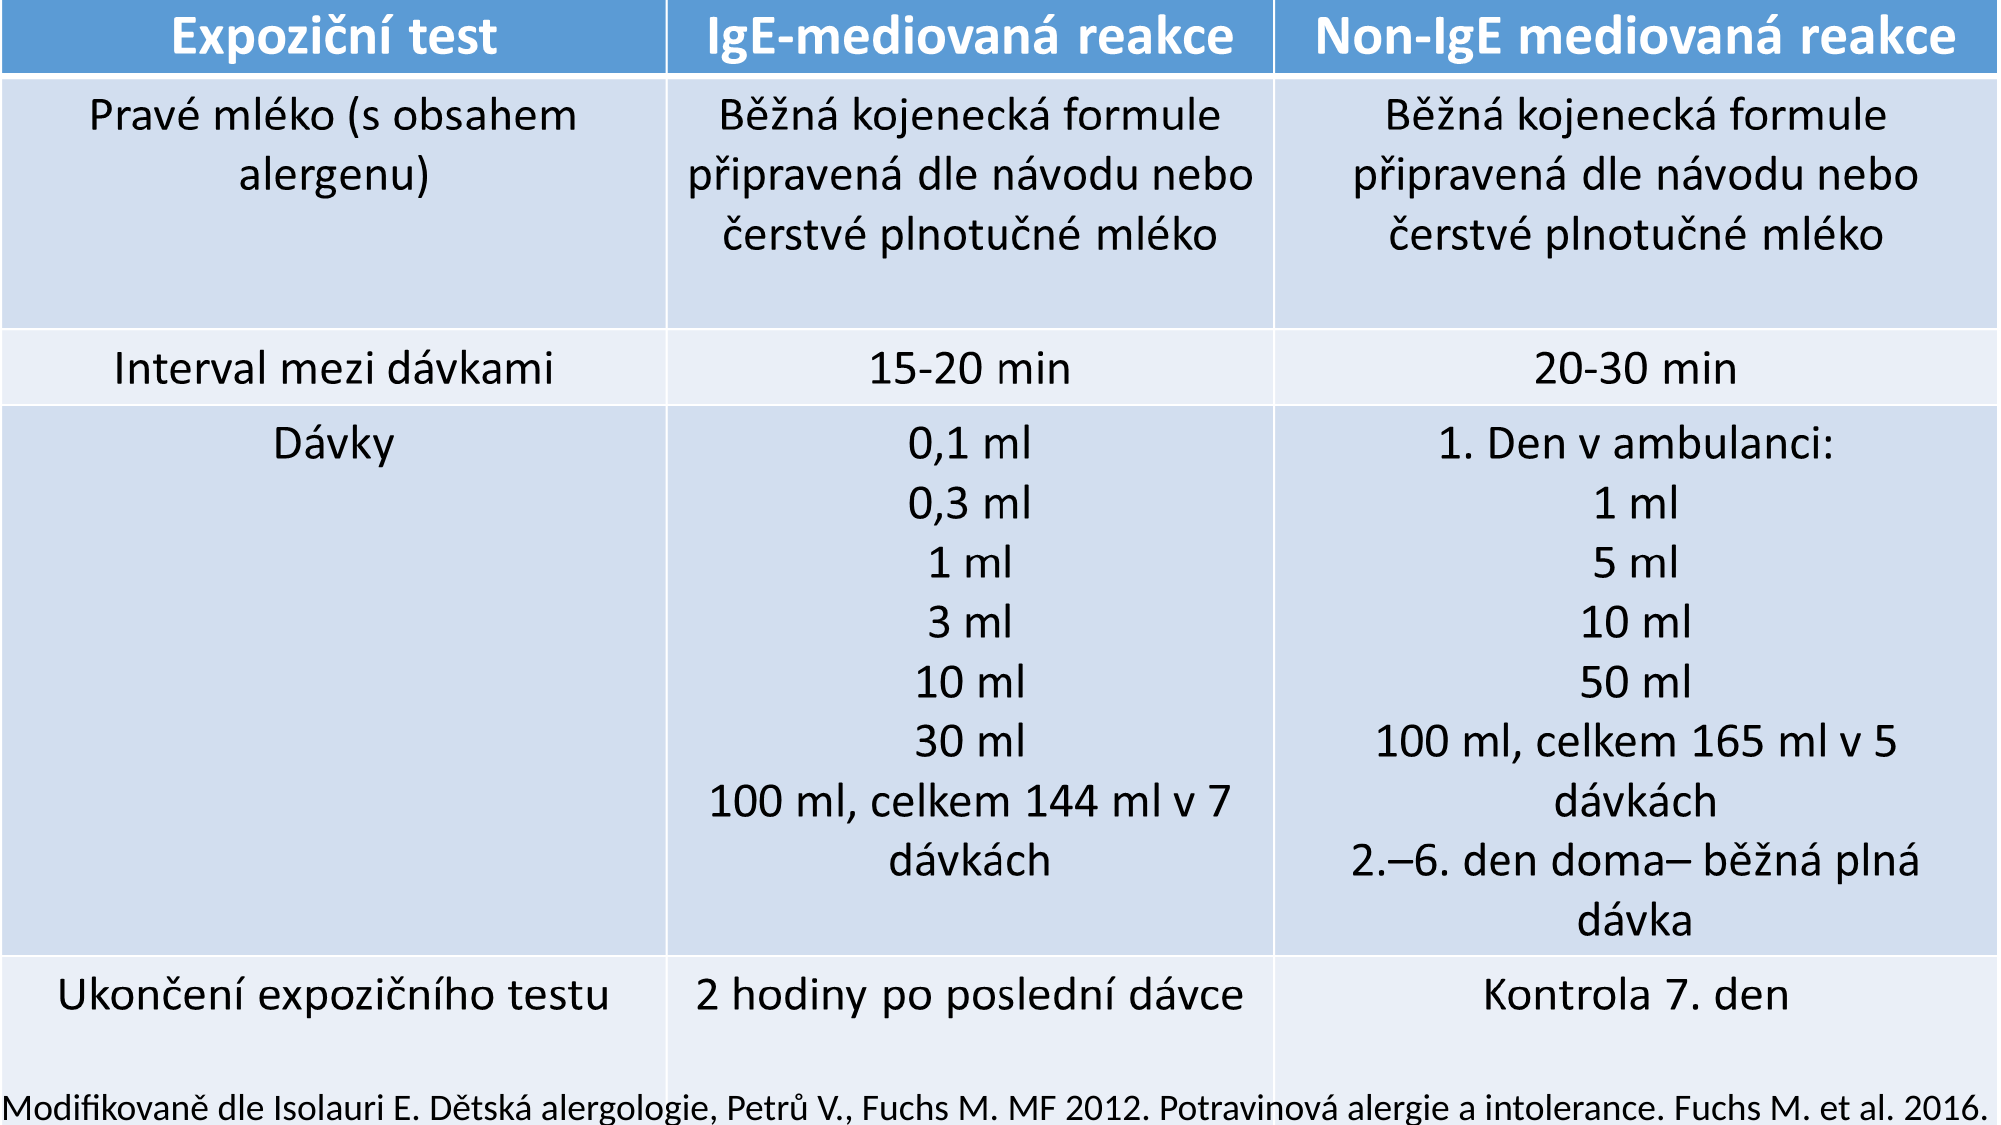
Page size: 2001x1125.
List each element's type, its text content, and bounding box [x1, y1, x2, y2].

picture [0, 0, 2000, 1075]
text_box Modifikovaně dle Isolauri E. Dětská alergologie, Petrů V., Fuchs M. MF 2012. Potravinová alergie a intolerance. Fuchs M. et al. 2016. [0, 1075, 2000, 1125]
